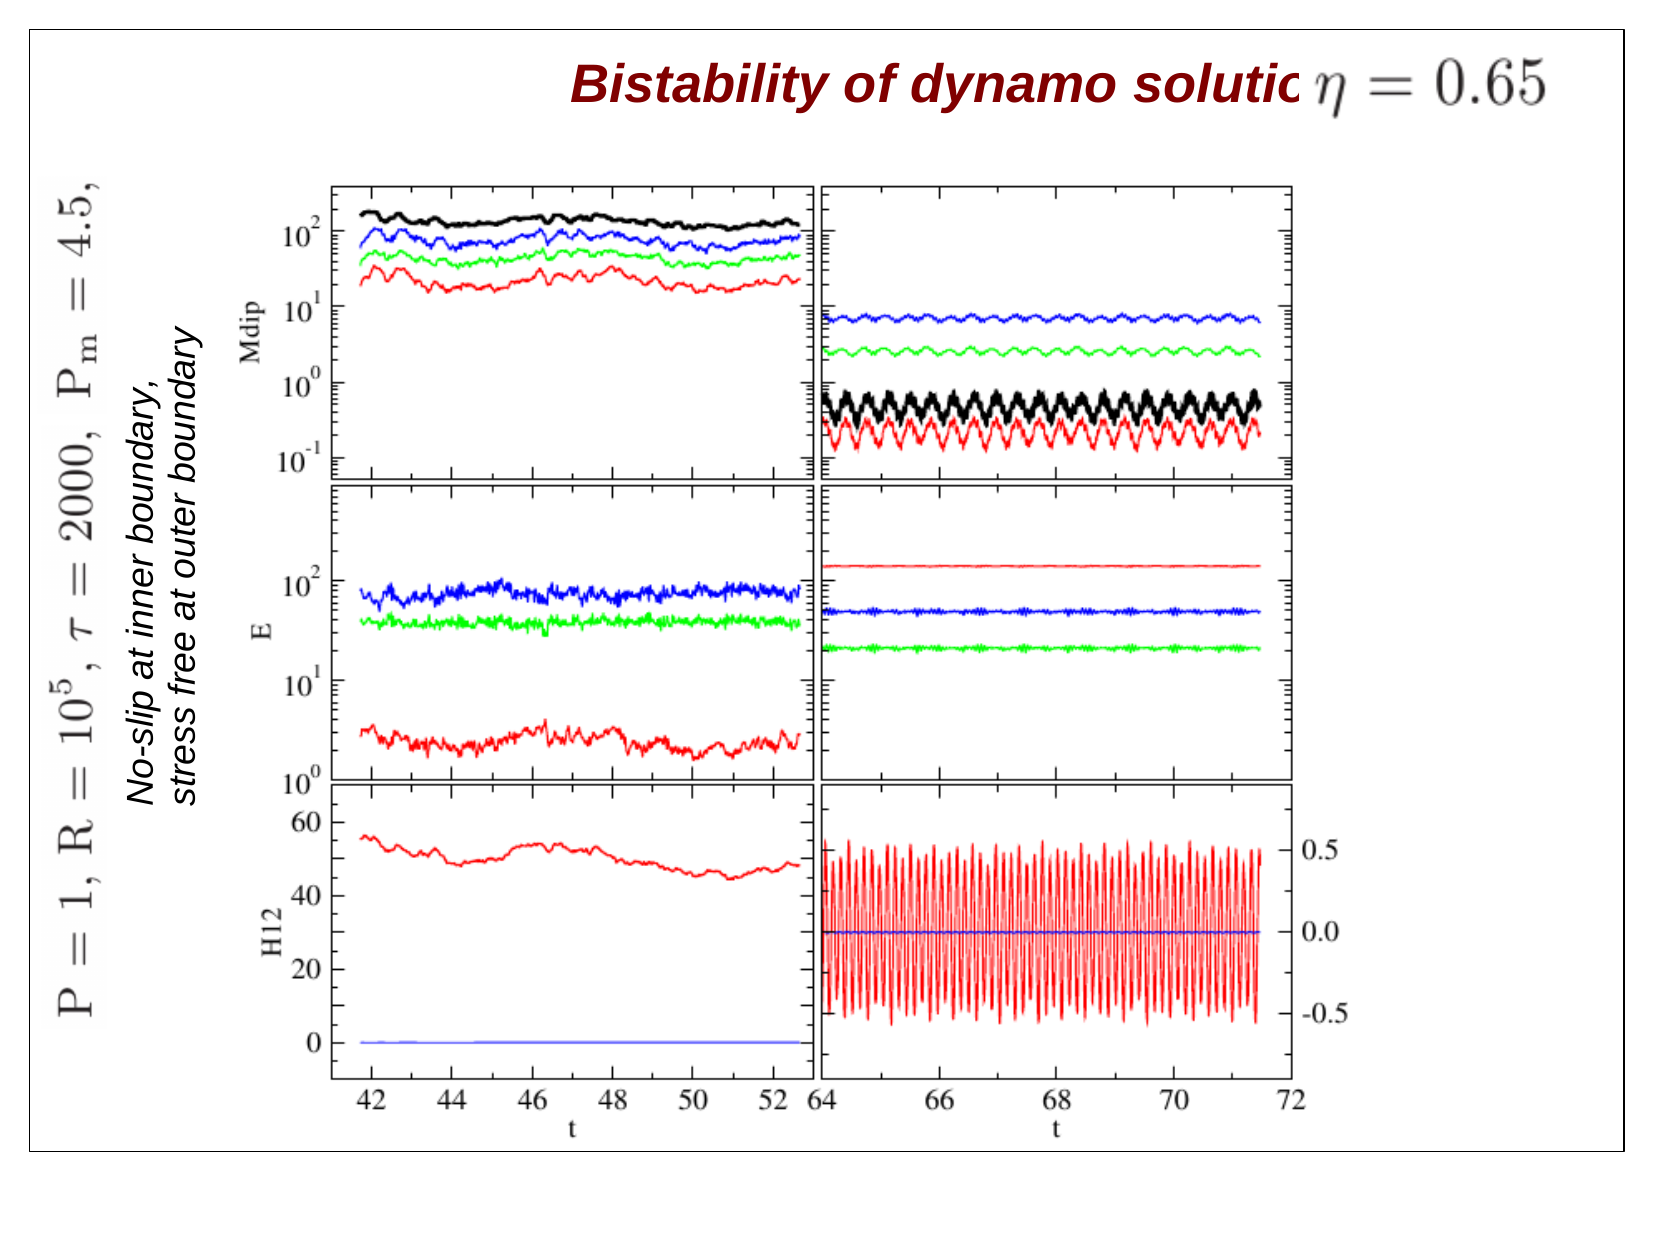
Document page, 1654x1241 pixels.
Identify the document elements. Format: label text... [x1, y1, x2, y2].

text_box No-slip at inner boundary, stress free at outer boundary [112, 312, 211, 822]
picture [205, 160, 1371, 1151]
picture [1299, 41, 1565, 130]
picture [41, 425, 107, 1029]
text_box Bistability of dynamo solutions [555, 42, 1087, 119]
picture [37, 176, 107, 414]
